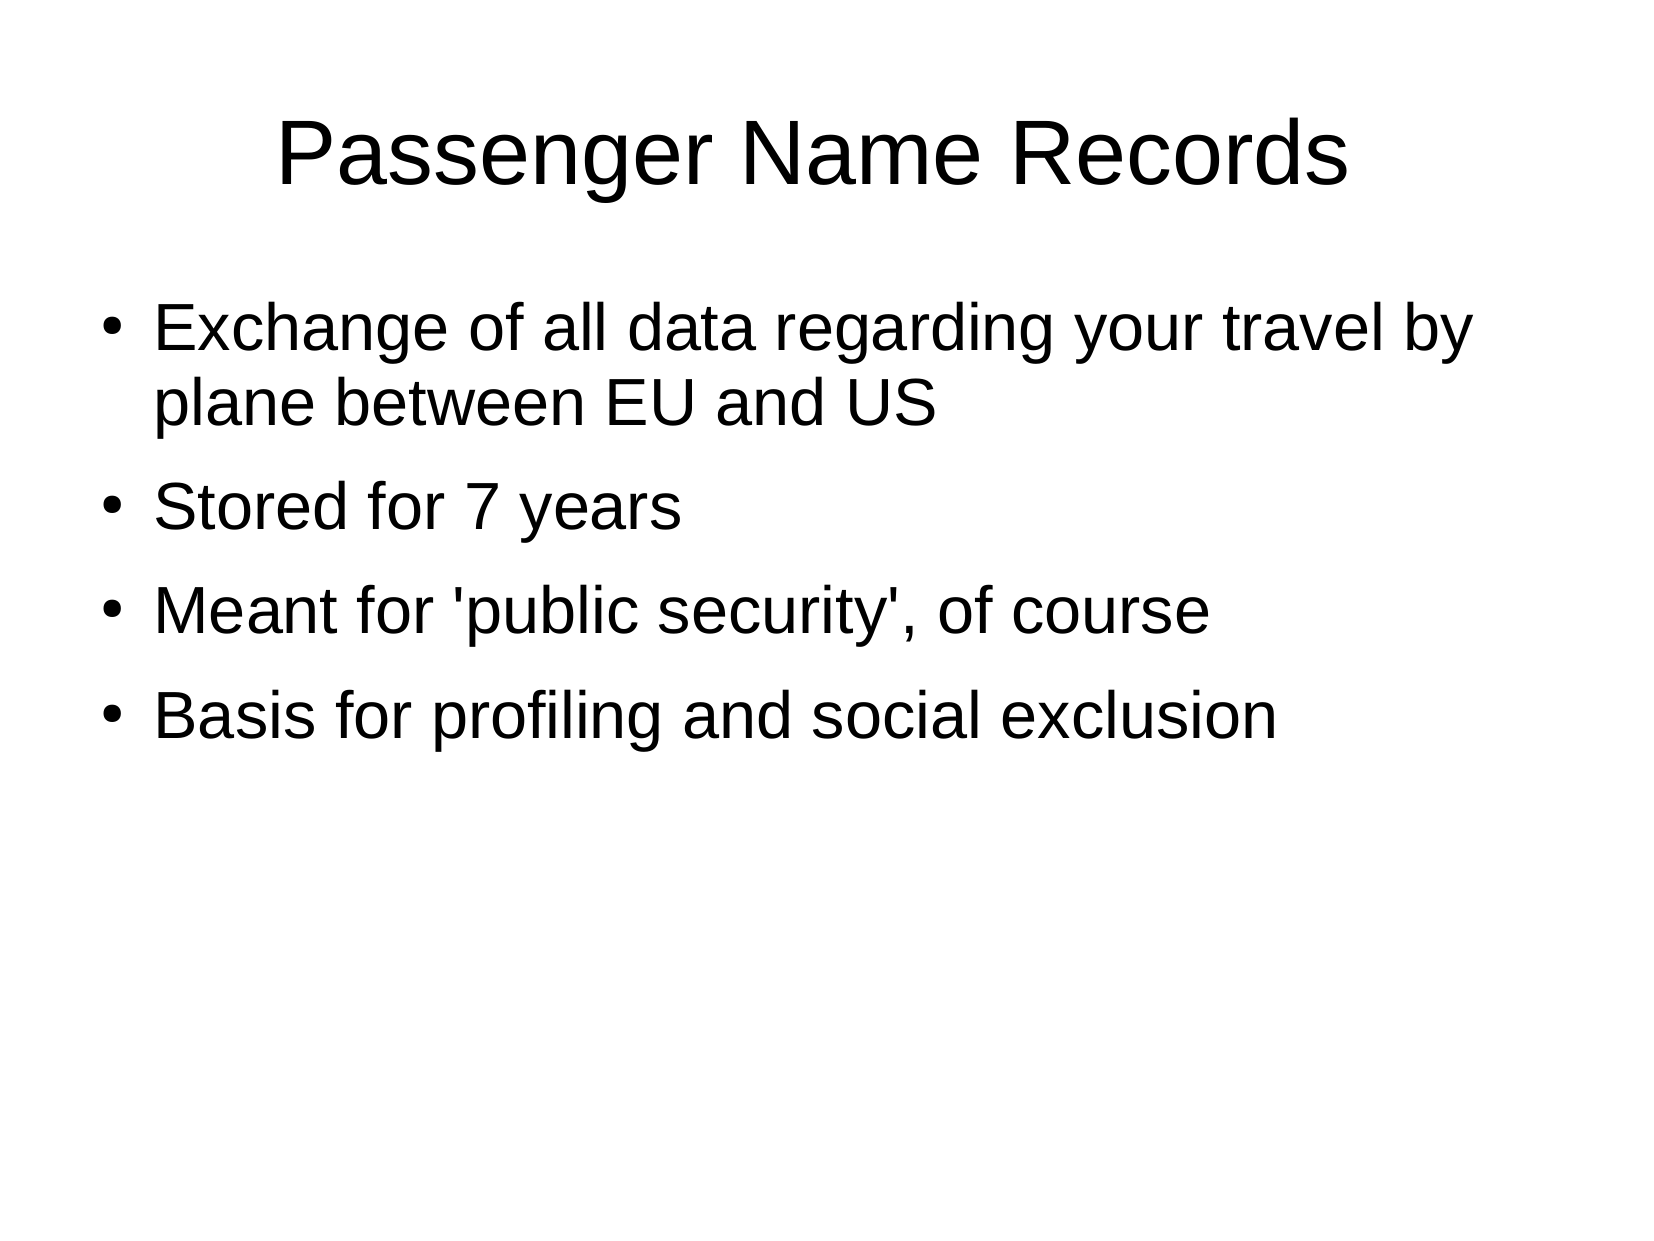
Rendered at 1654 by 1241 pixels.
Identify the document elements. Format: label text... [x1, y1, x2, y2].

list Exchange of all data regarding your travel by plane between EU and US Stored for 7 years Meant for 'public security', of course Basis for profiling and social exclusion [82, 290, 1571, 1109]
title Passenger Name Records [82, 49, 1571, 257]
